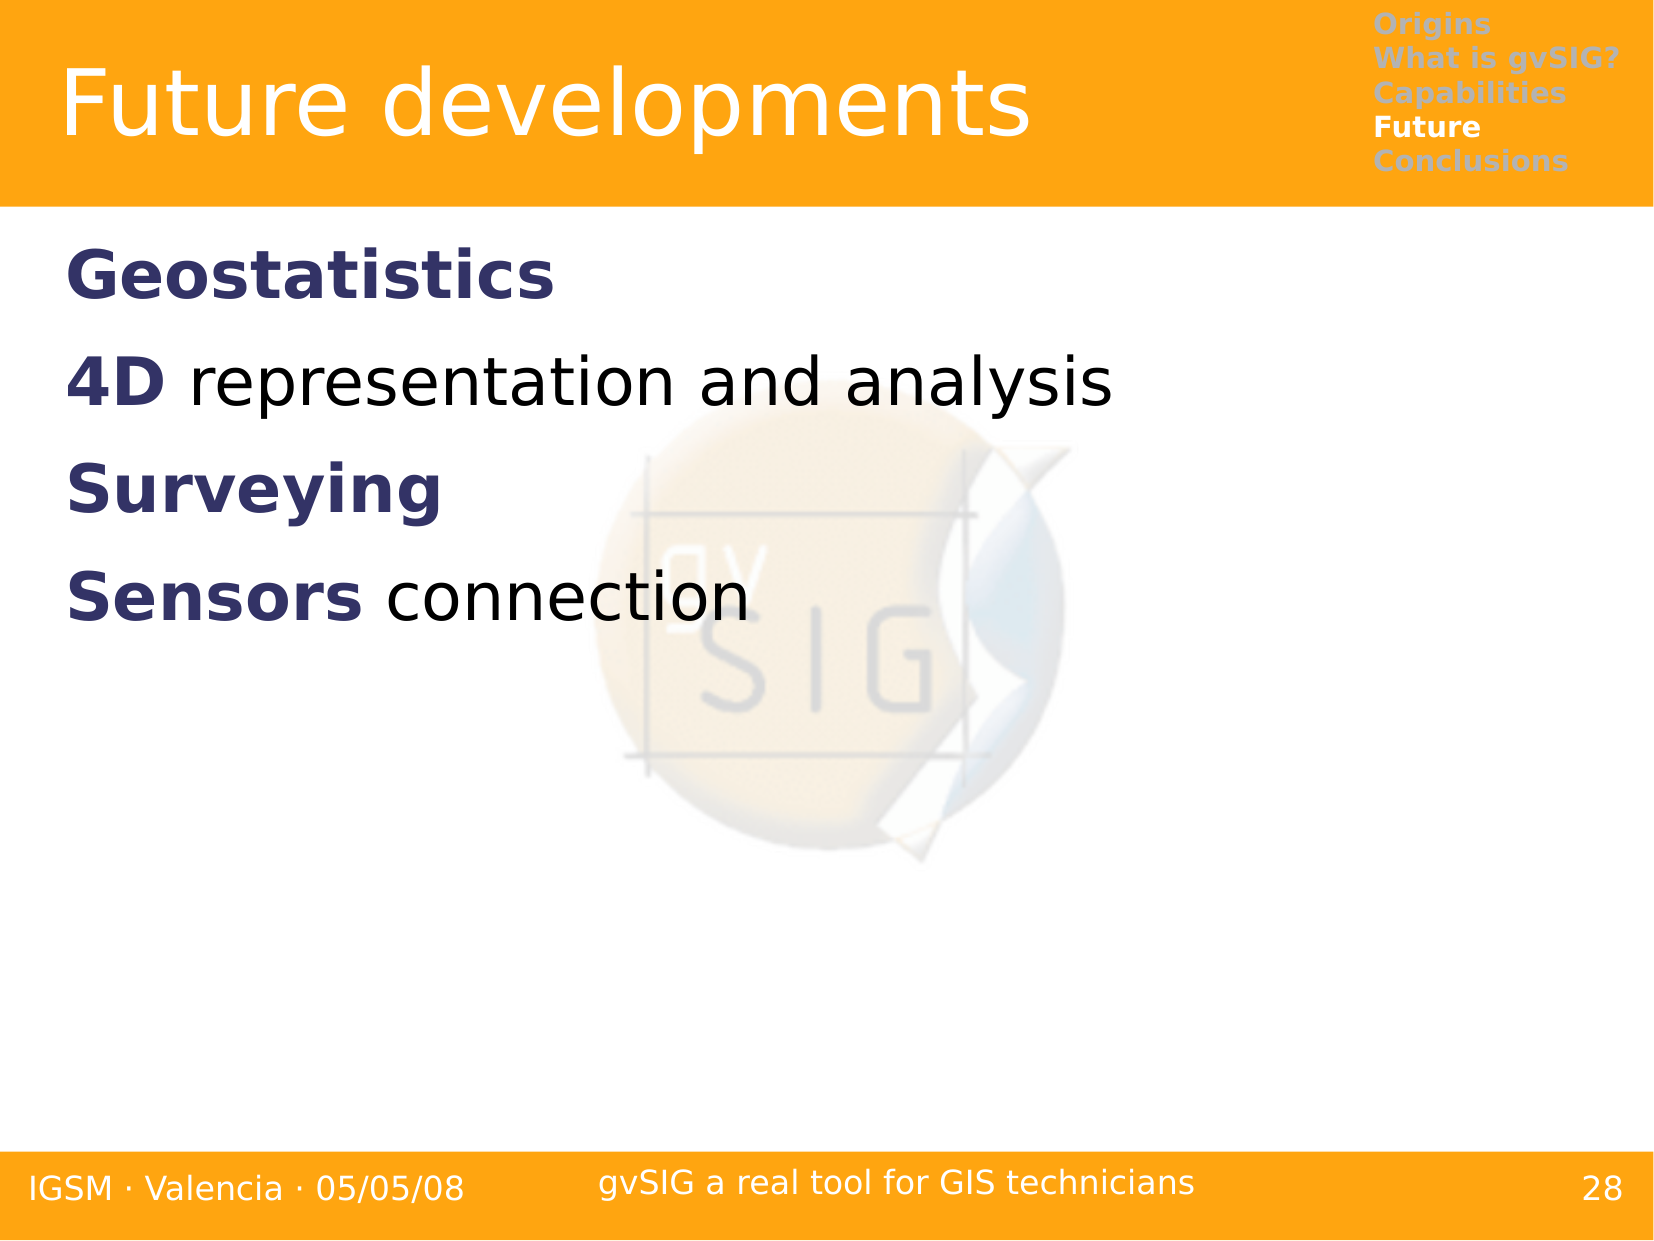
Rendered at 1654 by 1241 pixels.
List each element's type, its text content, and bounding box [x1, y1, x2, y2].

list Geostatistics 4D representation and analysis Surveying Sensors connection [47, 236, 1595, 1123]
text_box Origins What is gvSIG? Capabilities Future Conclusions [1358, 0, 1654, 207]
title Future developments [59, 29, 1358, 178]
